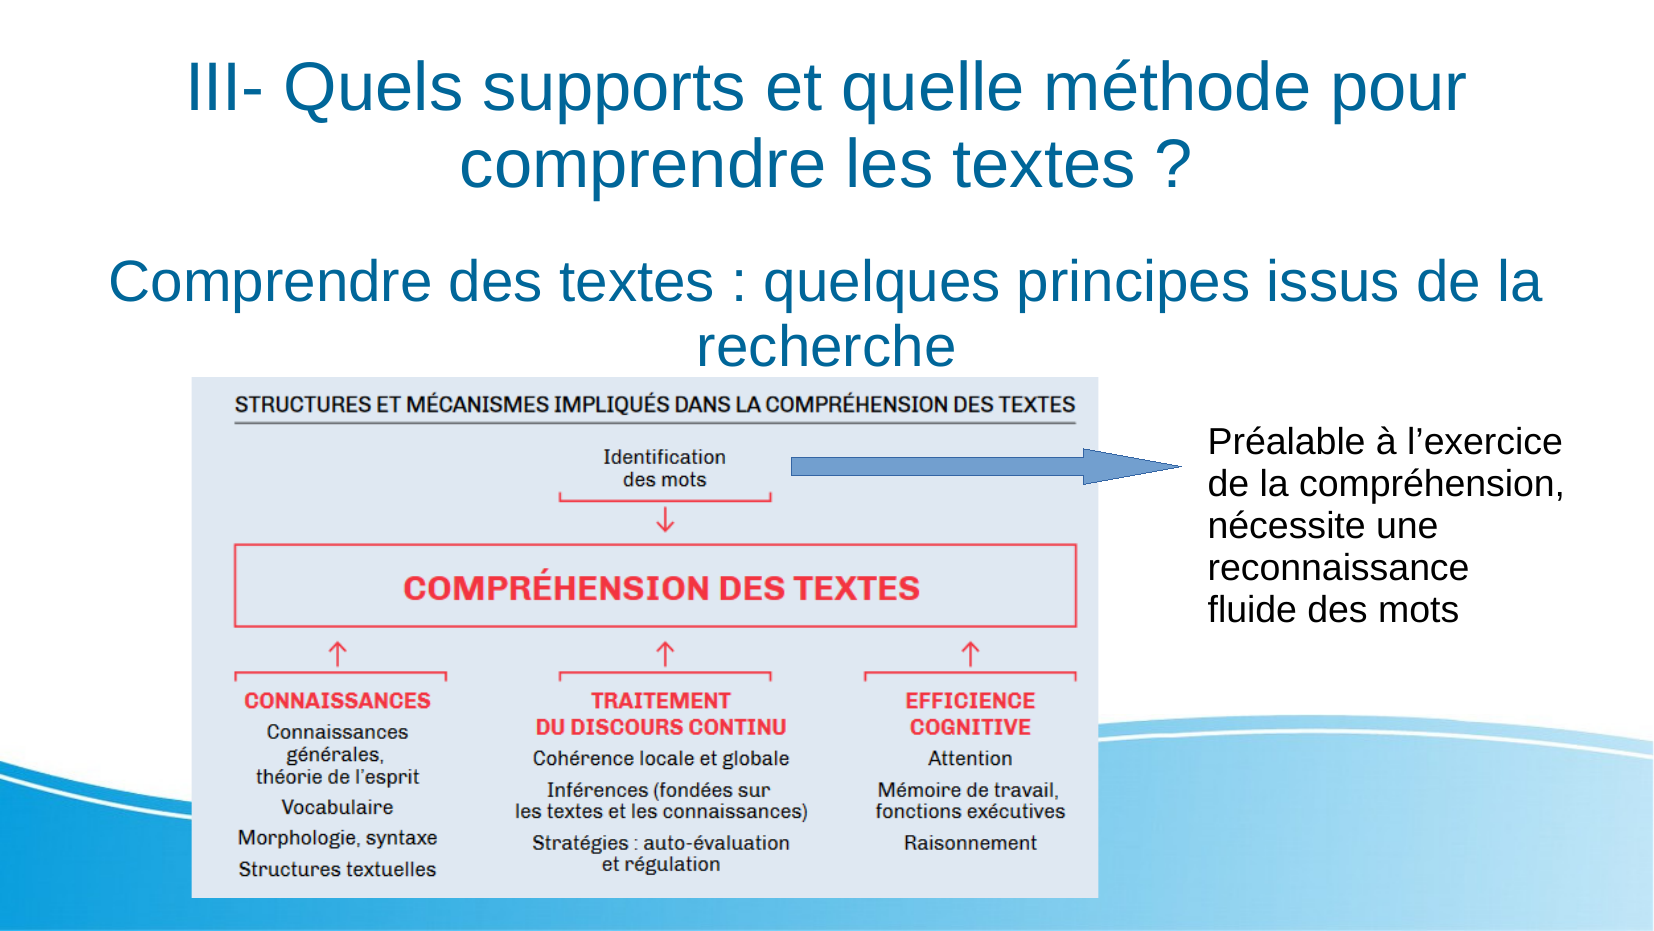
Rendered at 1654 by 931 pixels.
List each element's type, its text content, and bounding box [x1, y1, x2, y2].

title III- Quels supports et quelle méthode pour comprendre les textes ? [82, 47, 1571, 203]
title Comprendre des textes : quelques principes issus de la recherche [82, 236, 1571, 392]
text_box Préalable à l’exercice de la compréhension, nécessite une reconnaissance fluide des mots [1192, 413, 1583, 639]
picture [0, 377, 1654, 931]
text_box [791, 448, 1182, 485]
